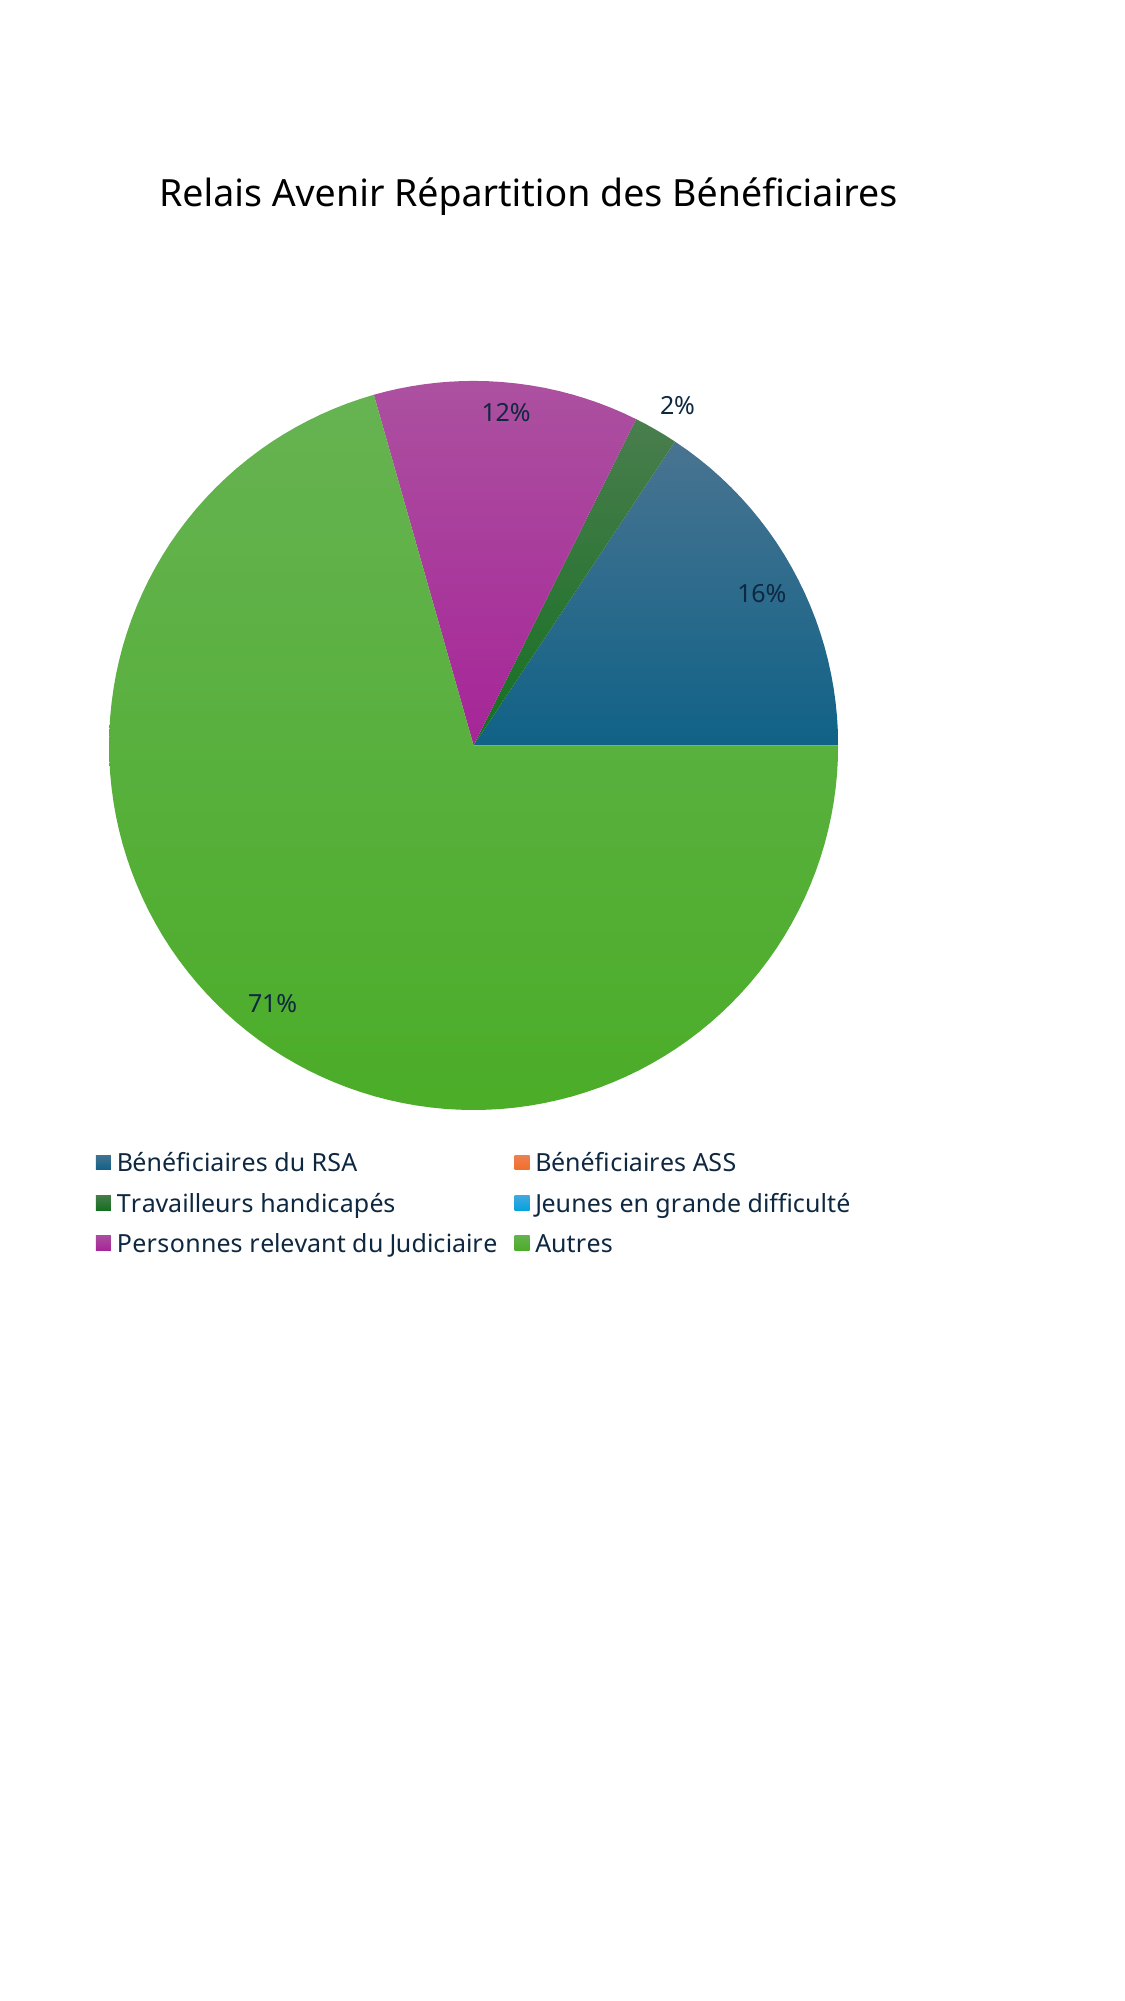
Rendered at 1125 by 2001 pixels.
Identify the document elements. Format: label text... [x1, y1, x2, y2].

text_box Relais Avenir Répartition des Bénéficiaires [144, 161, 1025, 223]
chart [0, 343, 1074, 1267]
